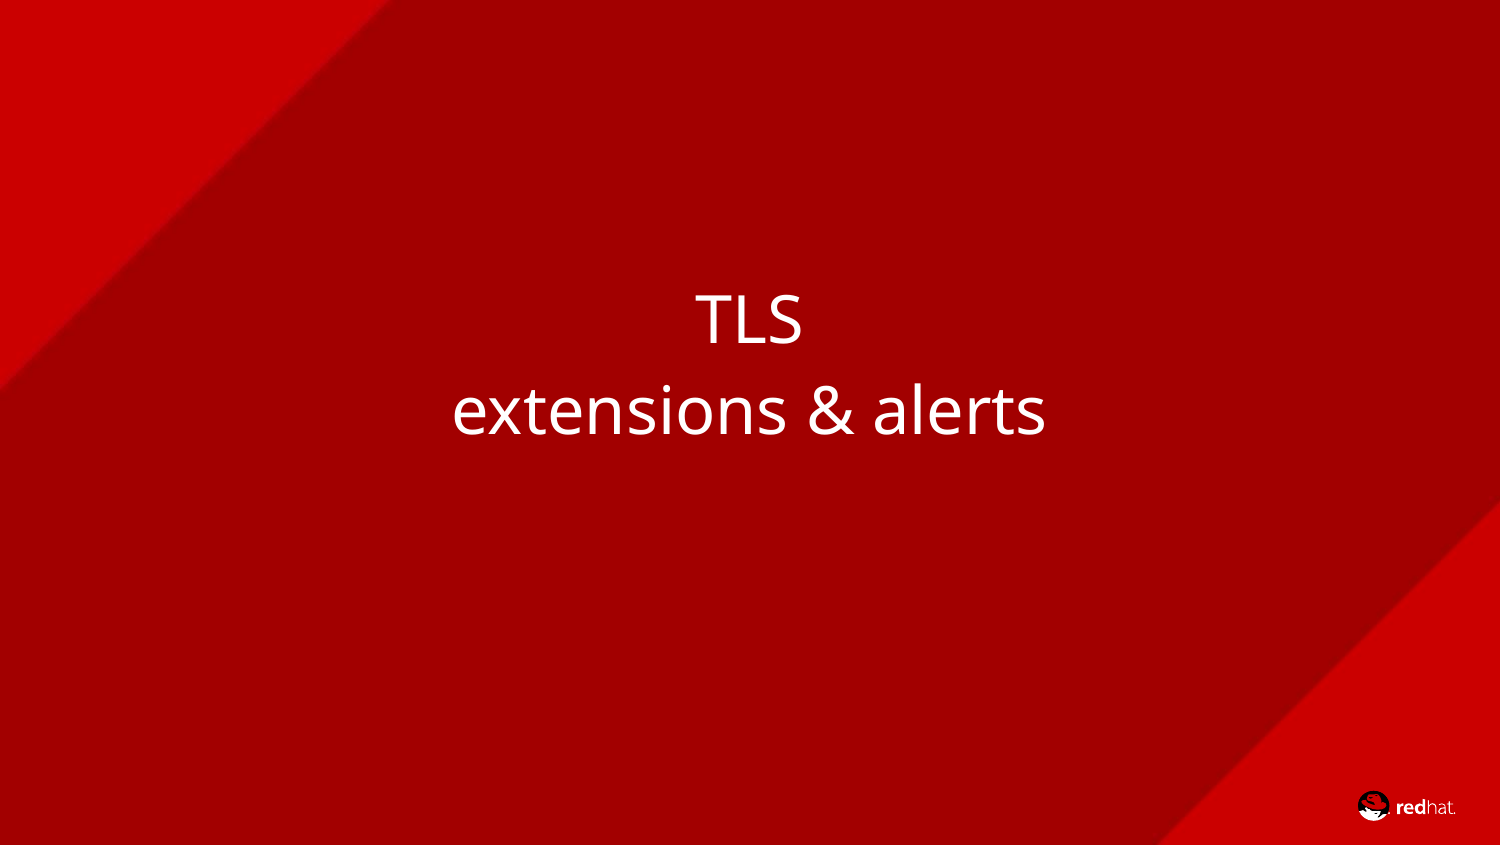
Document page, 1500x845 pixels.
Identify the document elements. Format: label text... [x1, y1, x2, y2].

title TLS extensions & alerts [112, 280, 1388, 536]
picture [0, 0, 1500, 845]
